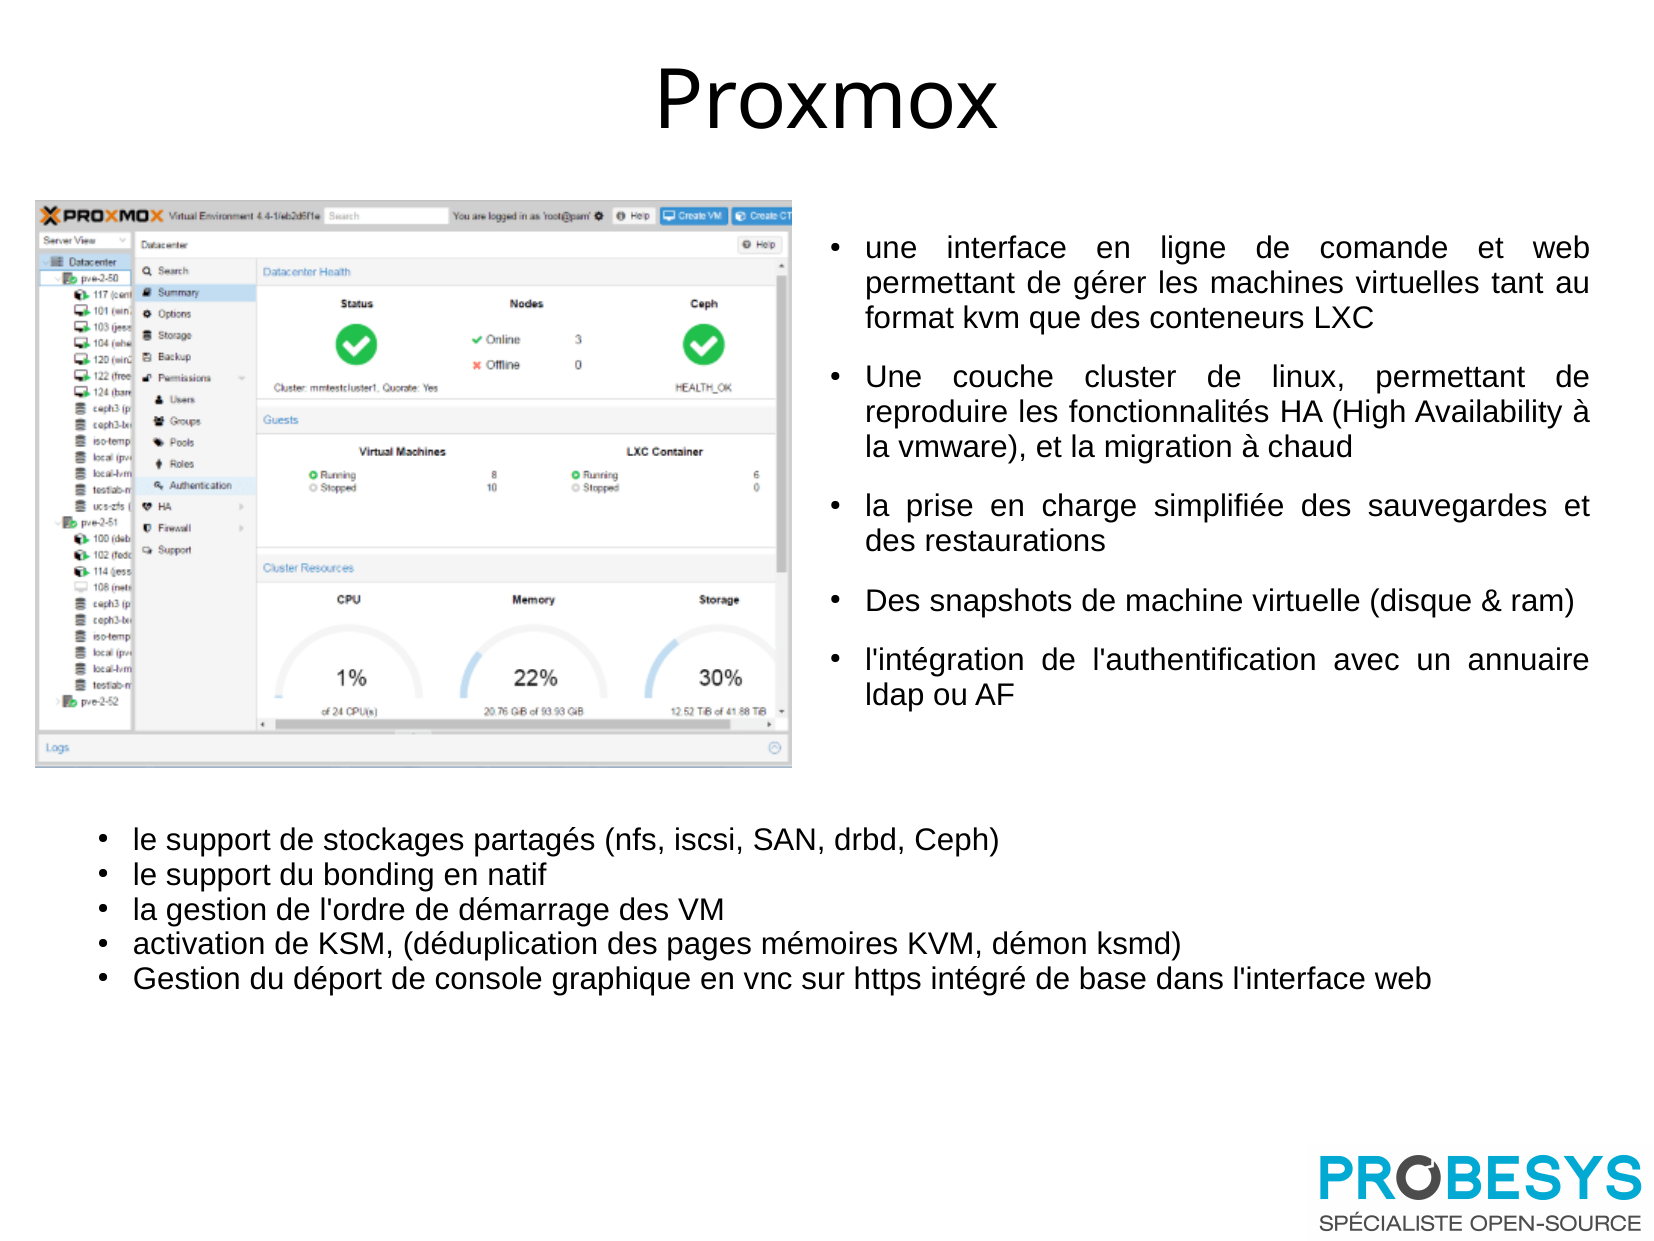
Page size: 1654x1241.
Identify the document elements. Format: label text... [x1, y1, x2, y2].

text_box une interface en ligne de comande et web permettant de gérer les machines virtuelles tant au format kvm que des conteneurs LXC Une couche cluster de linux, permettant de reproduire les fonctionnalités HA (High Availability à la vmware), et la migration à chaud la prise en charge simplifiée des sauvegardes et des restaurations Des snapshots de machine virtuelle (disque & ram) l'intégration de l'authentification avec un annuaire ldap ou AF [814, 223, 1607, 768]
title Proxmox [82, 49, 1571, 257]
text_box le support de stockages partagés (nfs, iscsi, SAN, drbd, Ceph) le support du bonding en natif la gestion de l'ordre de démarrage des VM activation de KSM, (déduplication des pages mémoires KVM, démon ksmd) Gestion du déport de console graphique en vnc sur https intégré de base dans l'interface web [82, 814, 1576, 1086]
picture [35, 200, 792, 768]
picture [1307, 1145, 1654, 1241]
